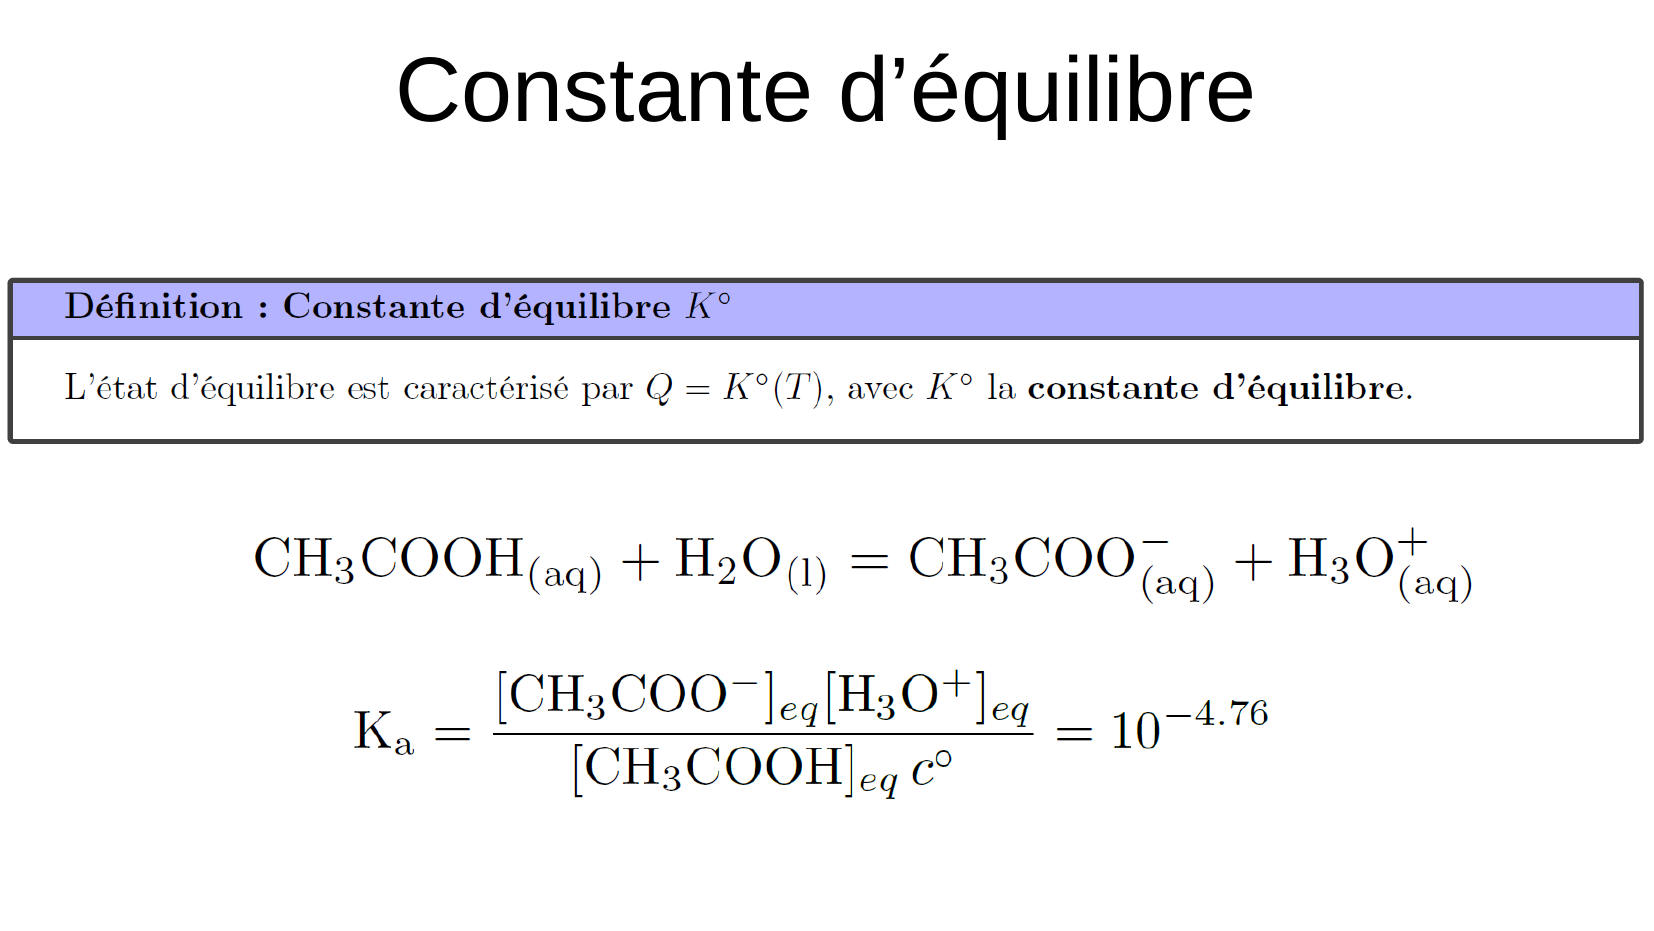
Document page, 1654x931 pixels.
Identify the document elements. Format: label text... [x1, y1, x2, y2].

picture [244, 519, 1489, 626]
picture [0, 273, 1654, 449]
title Constante d’équilibre [82, 11, 1571, 168]
picture [342, 656, 1276, 827]
